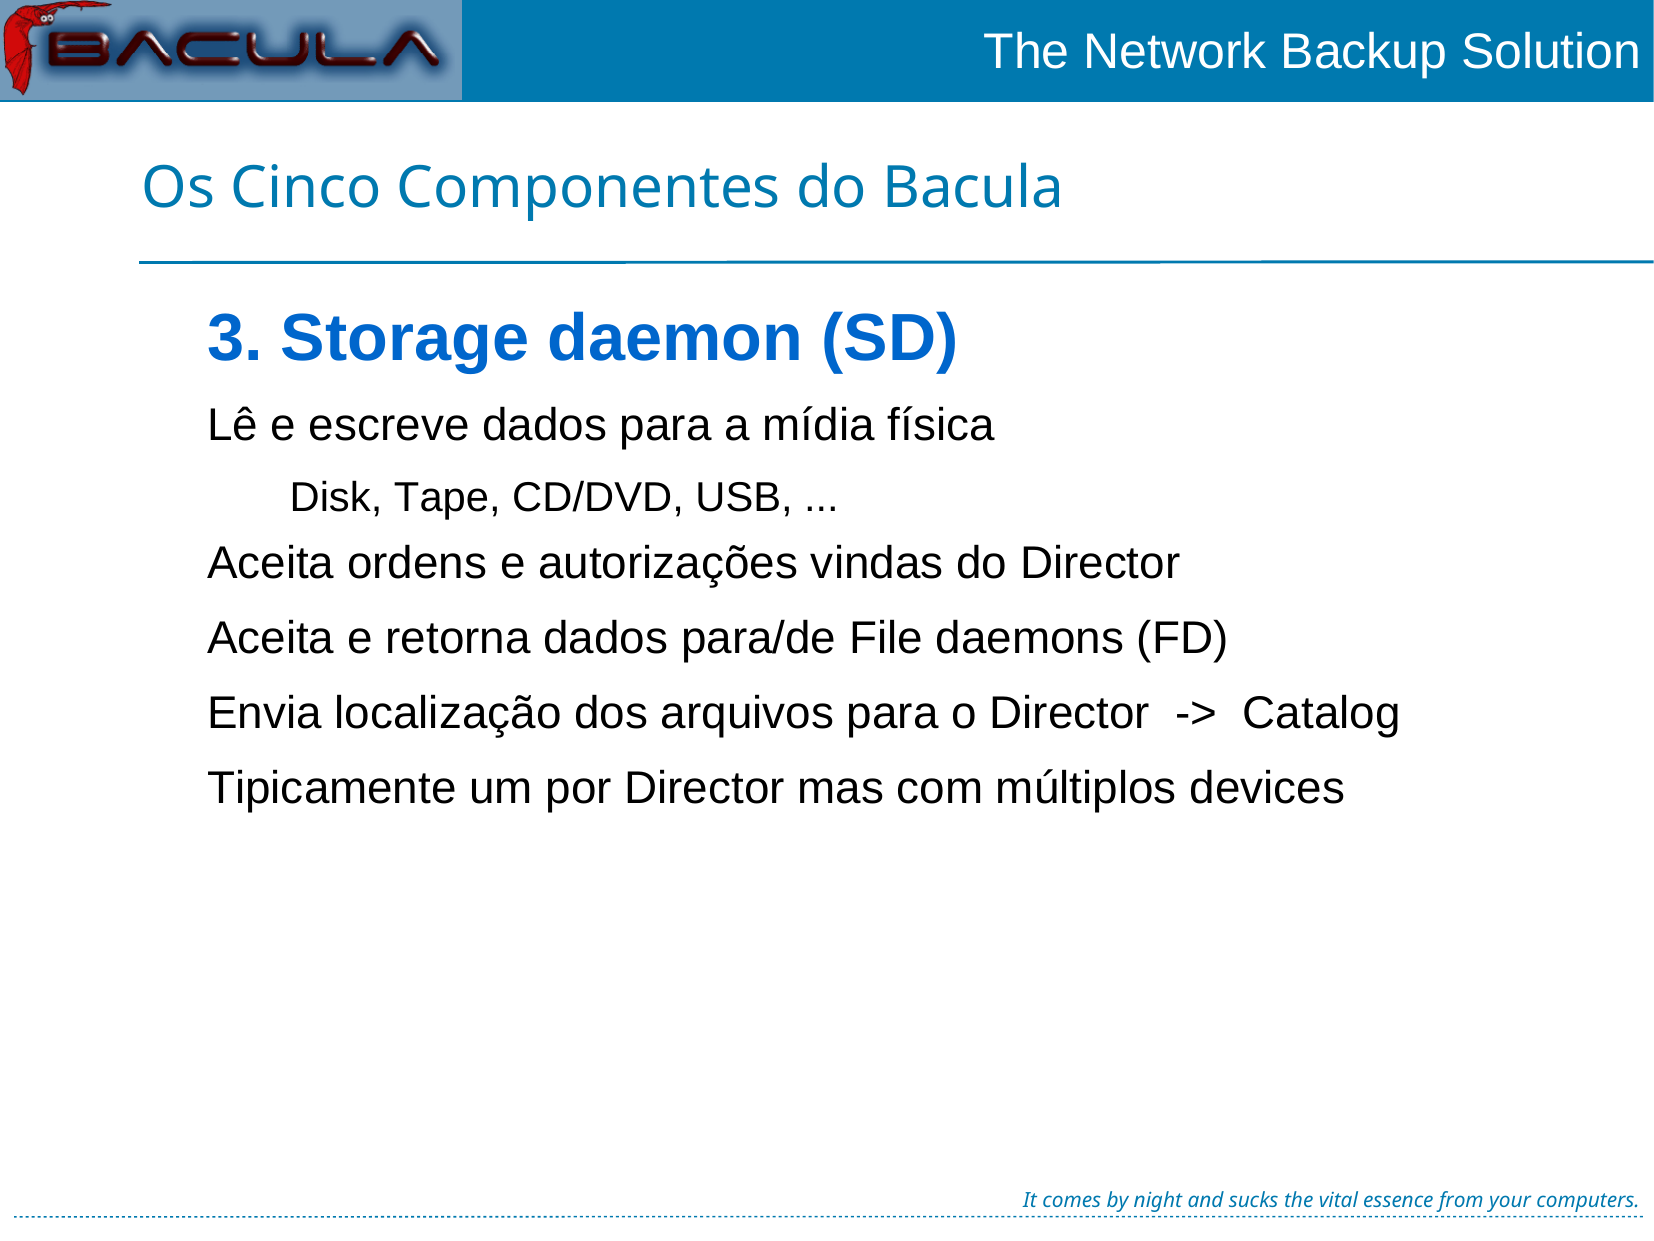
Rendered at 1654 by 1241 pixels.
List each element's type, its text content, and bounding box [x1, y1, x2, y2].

title Os Cinco Componentes do Bacula [141, 112, 1501, 226]
list 3. Storage daemon (SD) Lê e escreve dados para a mídia física Disk, Tape, CD/DVD, USB, ... Aceita ordens e autorizações vindas do Director Aceita e retorna dados para/de File daemons (FD) Envia localização dos arquivos para o Director -> Catalog Tipicamente um por Director mas com múltiplos devices [112, 300, 1506, 1052]
picture [0, 0, 461, 99]
